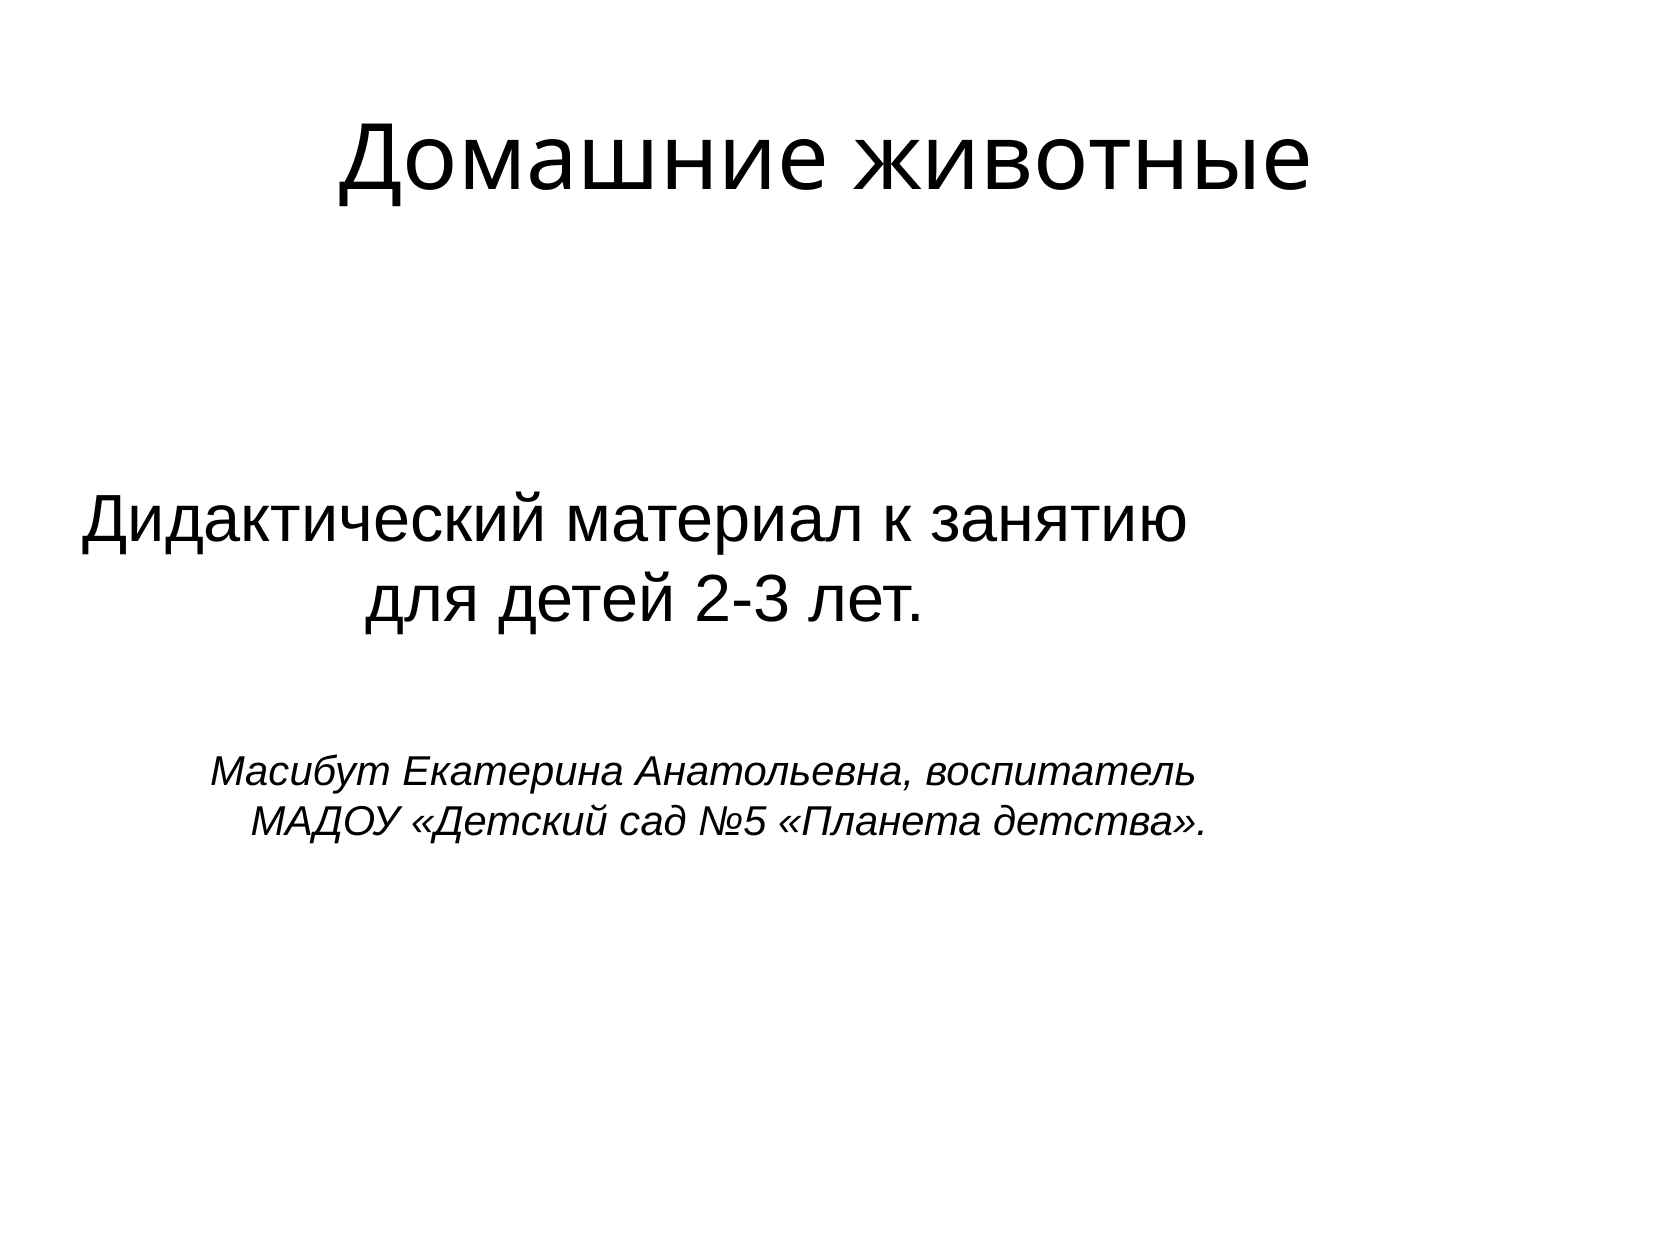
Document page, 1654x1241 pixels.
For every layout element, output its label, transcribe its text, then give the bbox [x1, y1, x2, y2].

subtitle Дидактический материал к занятию для детей 2-3 лет. Масибут Екатерина Анатольевна, воспитатель МАДОУ «Детский сад №5 «Планета детства». [82, 472, 1571, 927]
title Домашние животные [82, 49, 1571, 257]
